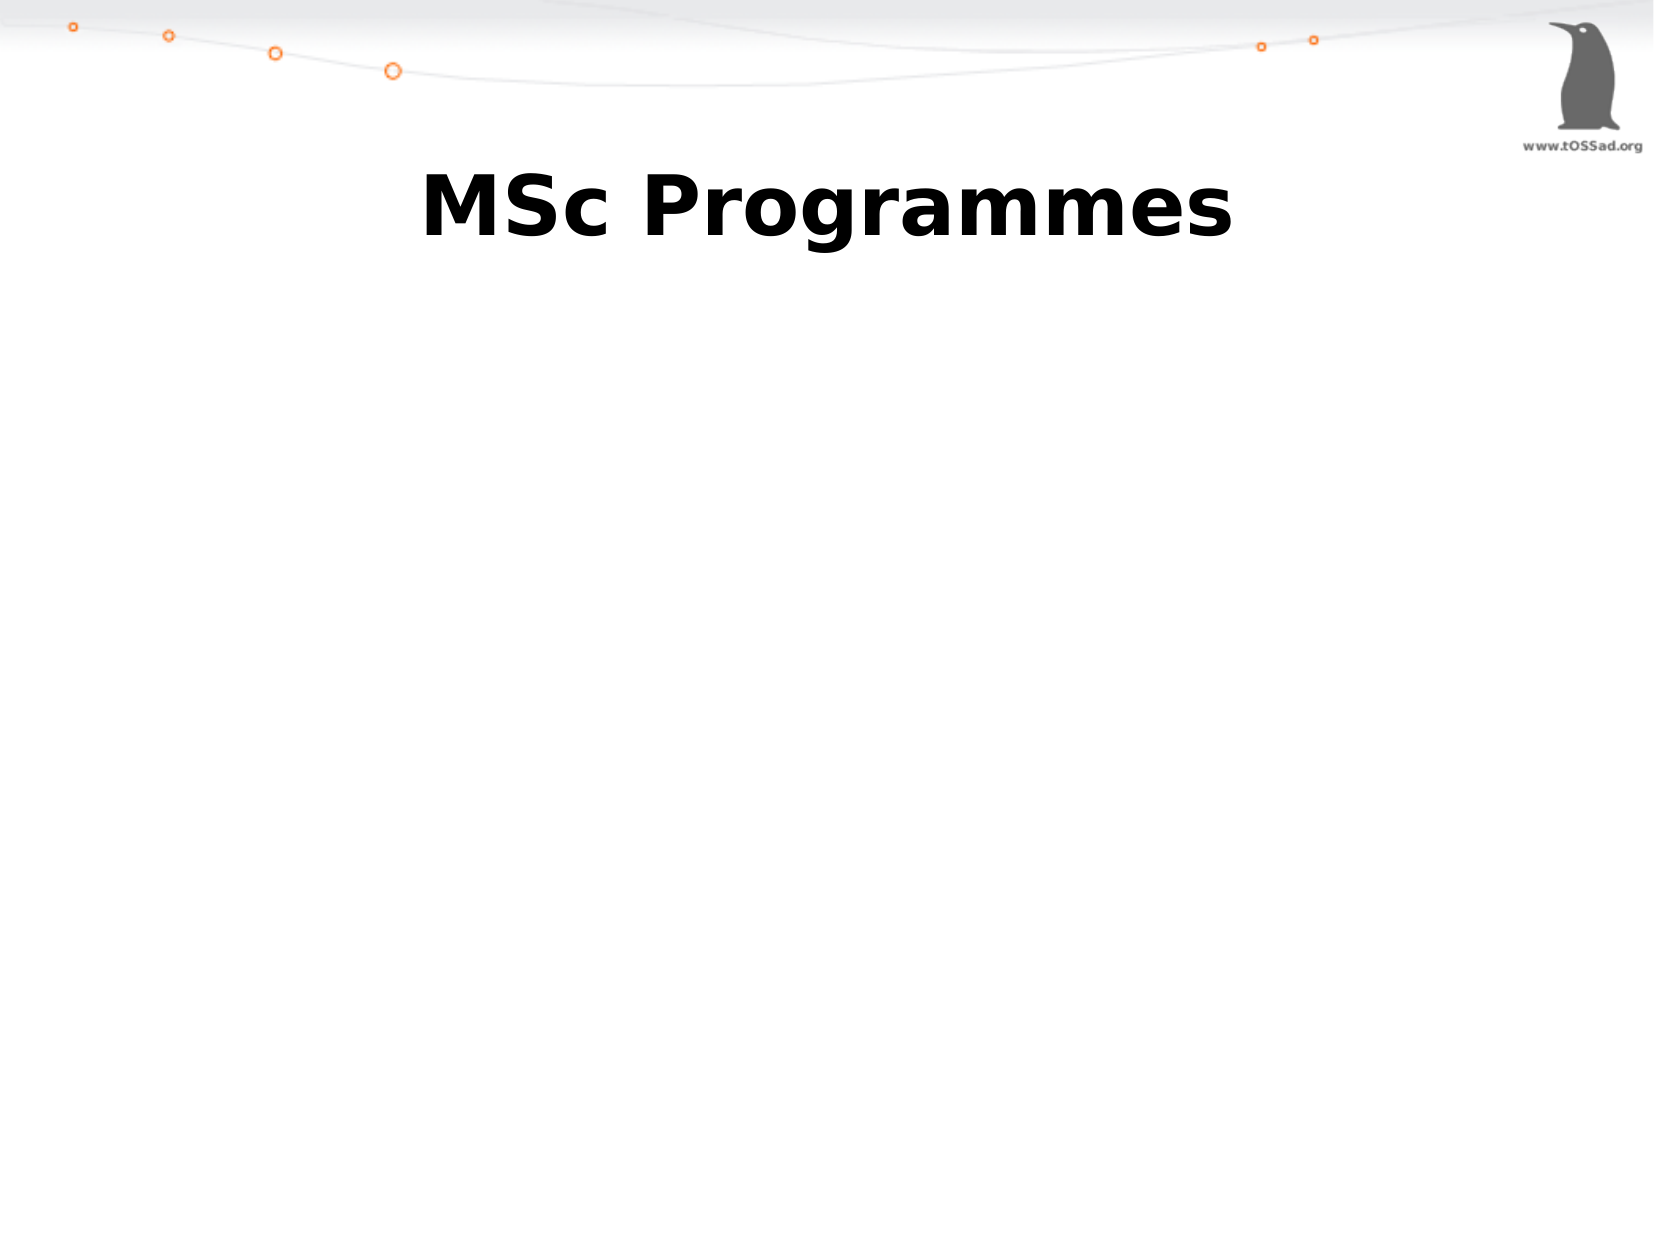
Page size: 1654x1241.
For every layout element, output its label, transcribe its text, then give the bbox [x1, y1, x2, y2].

picture [0, 0, 1654, 157]
title MSc Programmes [121, 102, 1534, 311]
